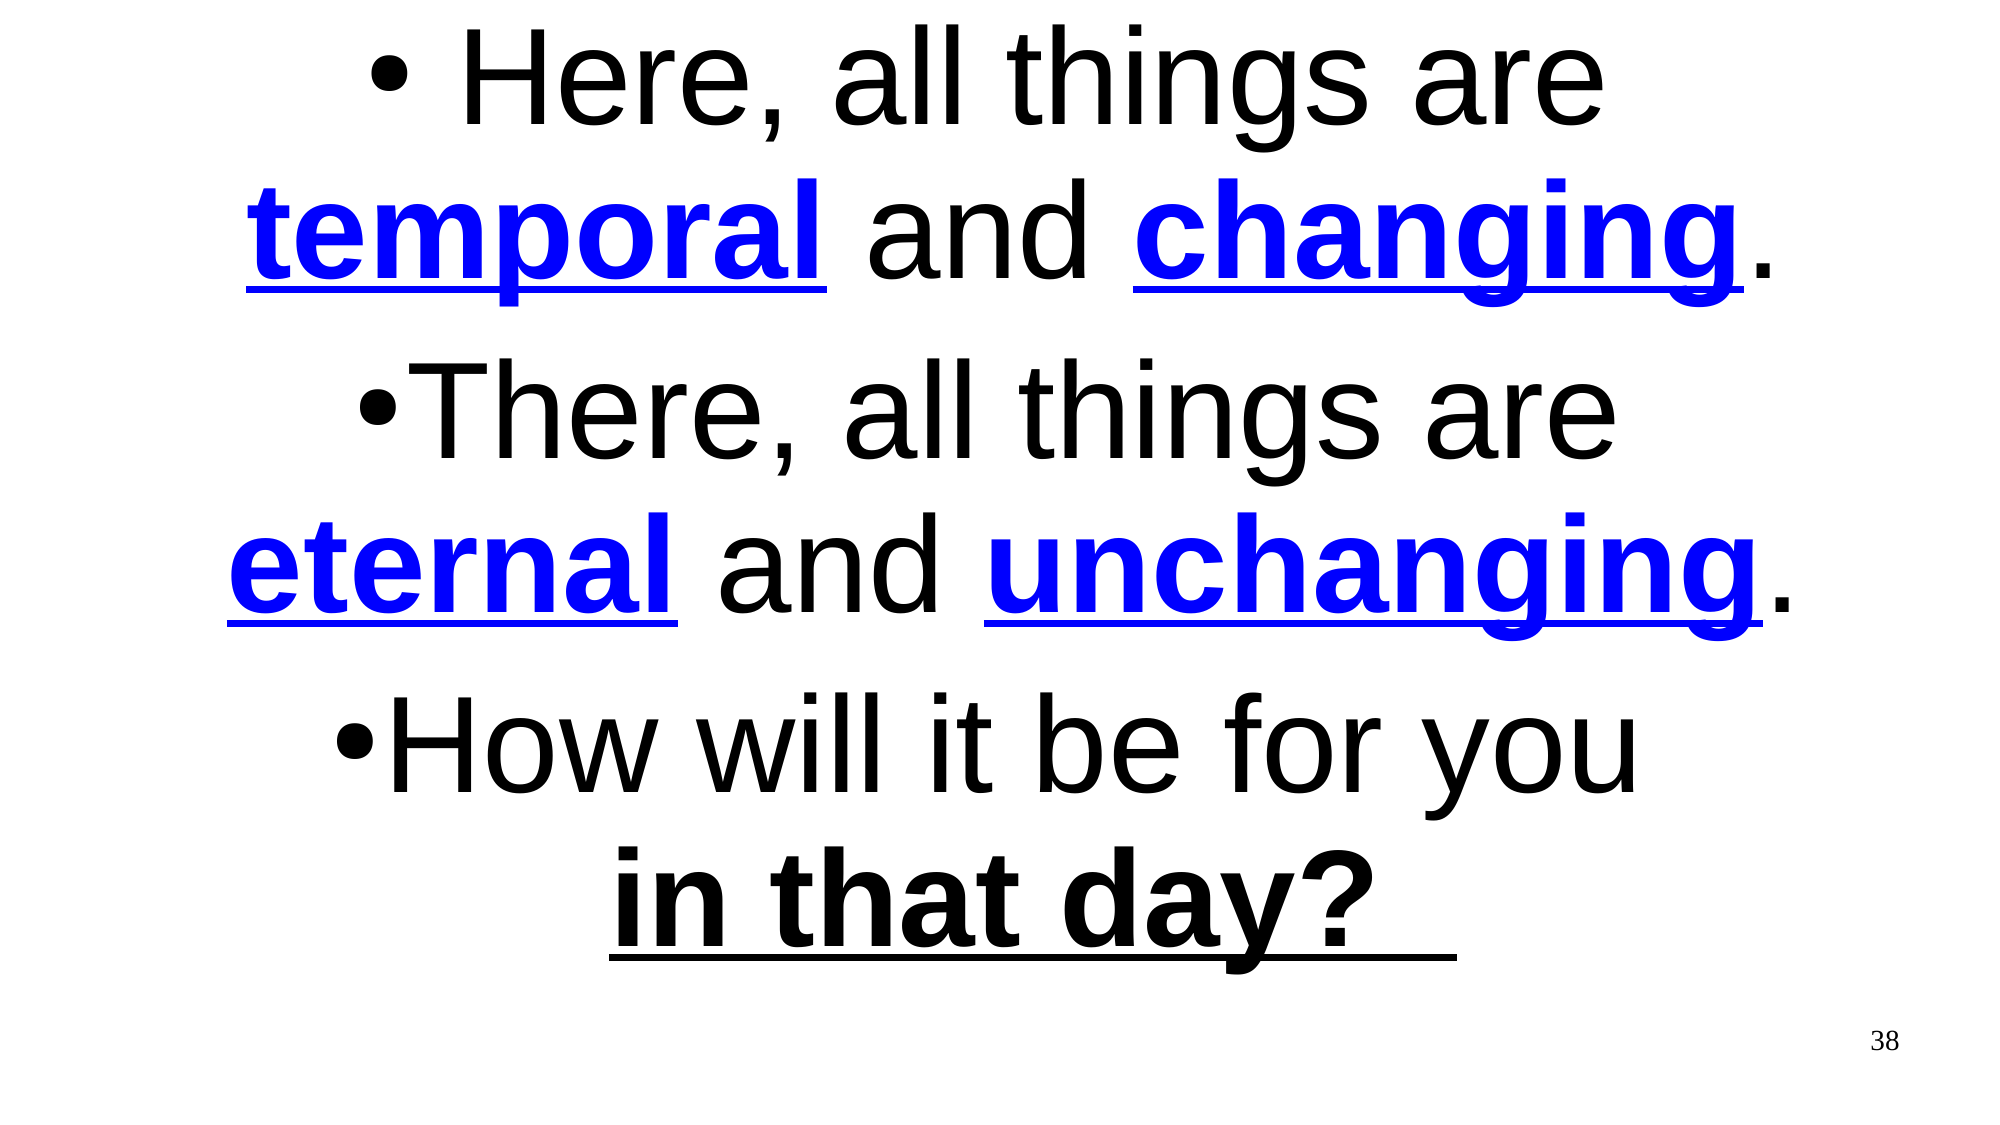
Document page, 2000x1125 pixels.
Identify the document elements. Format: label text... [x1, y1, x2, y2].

list Here, all things are temporal and changing. There, all things are eternal and unchanging. How will it be for you in that day? [0, 0, 1996, 1123]
